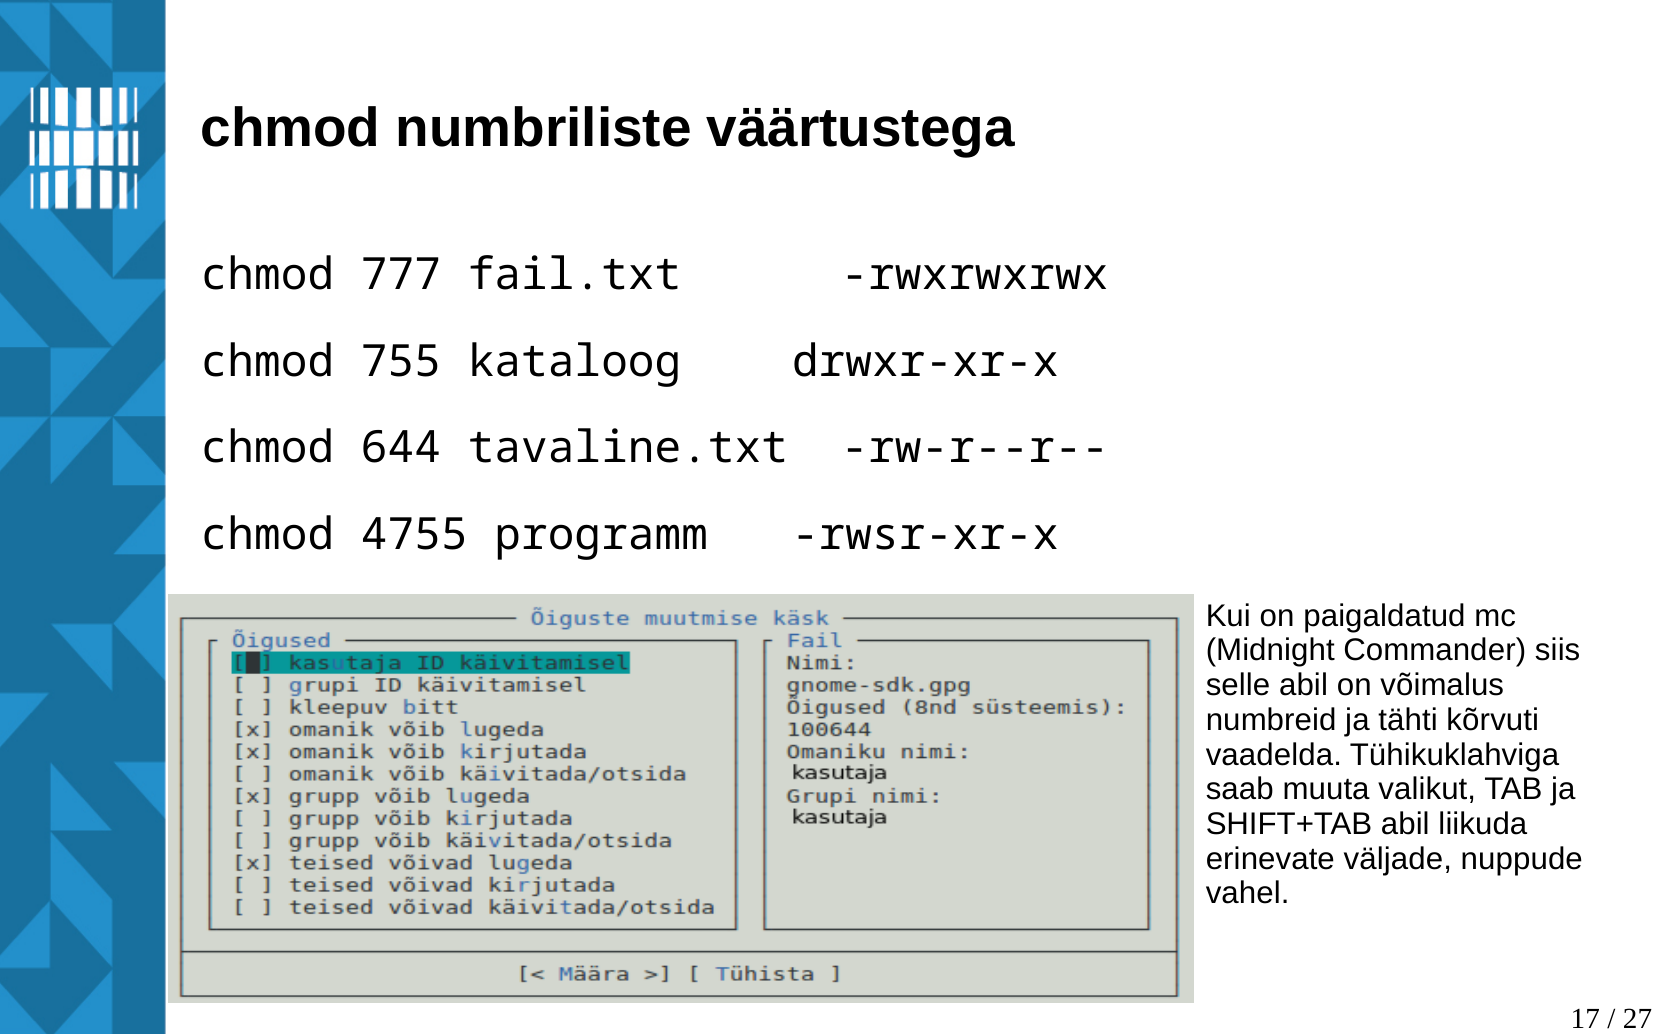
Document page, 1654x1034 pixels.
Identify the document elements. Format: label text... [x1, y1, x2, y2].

text_box Kui on paigaldatud mc (Midnight Commander) siis selle abil on võimalus numbreid ja tähti kõrvuti vaadelda. Tühikuklahviga saab muuta valikut, TAB ja SHIFT+TAB abil liikuda erinevate väljade, nuppude vahel. [1191, 590, 1625, 1018]
picture [168, 594, 1194, 1003]
list chmod 777 fail.txt -rwxrwxrwx chmod 755 kataloog drwxr-xr-x chmod 644 tavaline.txt -rw-r--r-- chmod 4755 programm -rwsr-xr-x [200, 241, 1506, 566]
title chmod numbriliste väärtustega [200, 41, 1536, 214]
